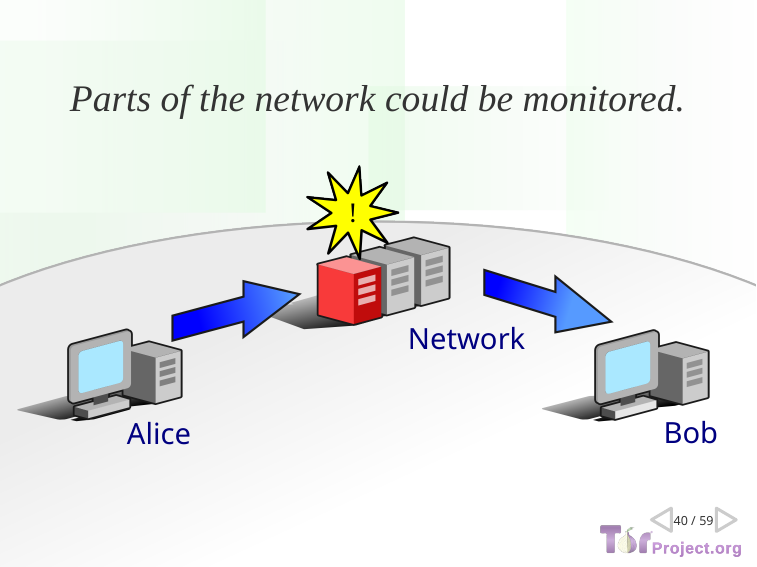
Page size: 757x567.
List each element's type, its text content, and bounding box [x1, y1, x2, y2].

text_box Bob [634, 404, 748, 458]
text_box Parts of the network could be monitored. [0, 70, 756, 127]
picture [0, 0, 757, 567]
text_box Network [382, 310, 551, 364]
text_box Alice [102, 405, 216, 459]
text_box [651, 508, 672, 532]
text_box [716, 508, 737, 532]
text_box <number> / 59 [618, 504, 756, 555]
